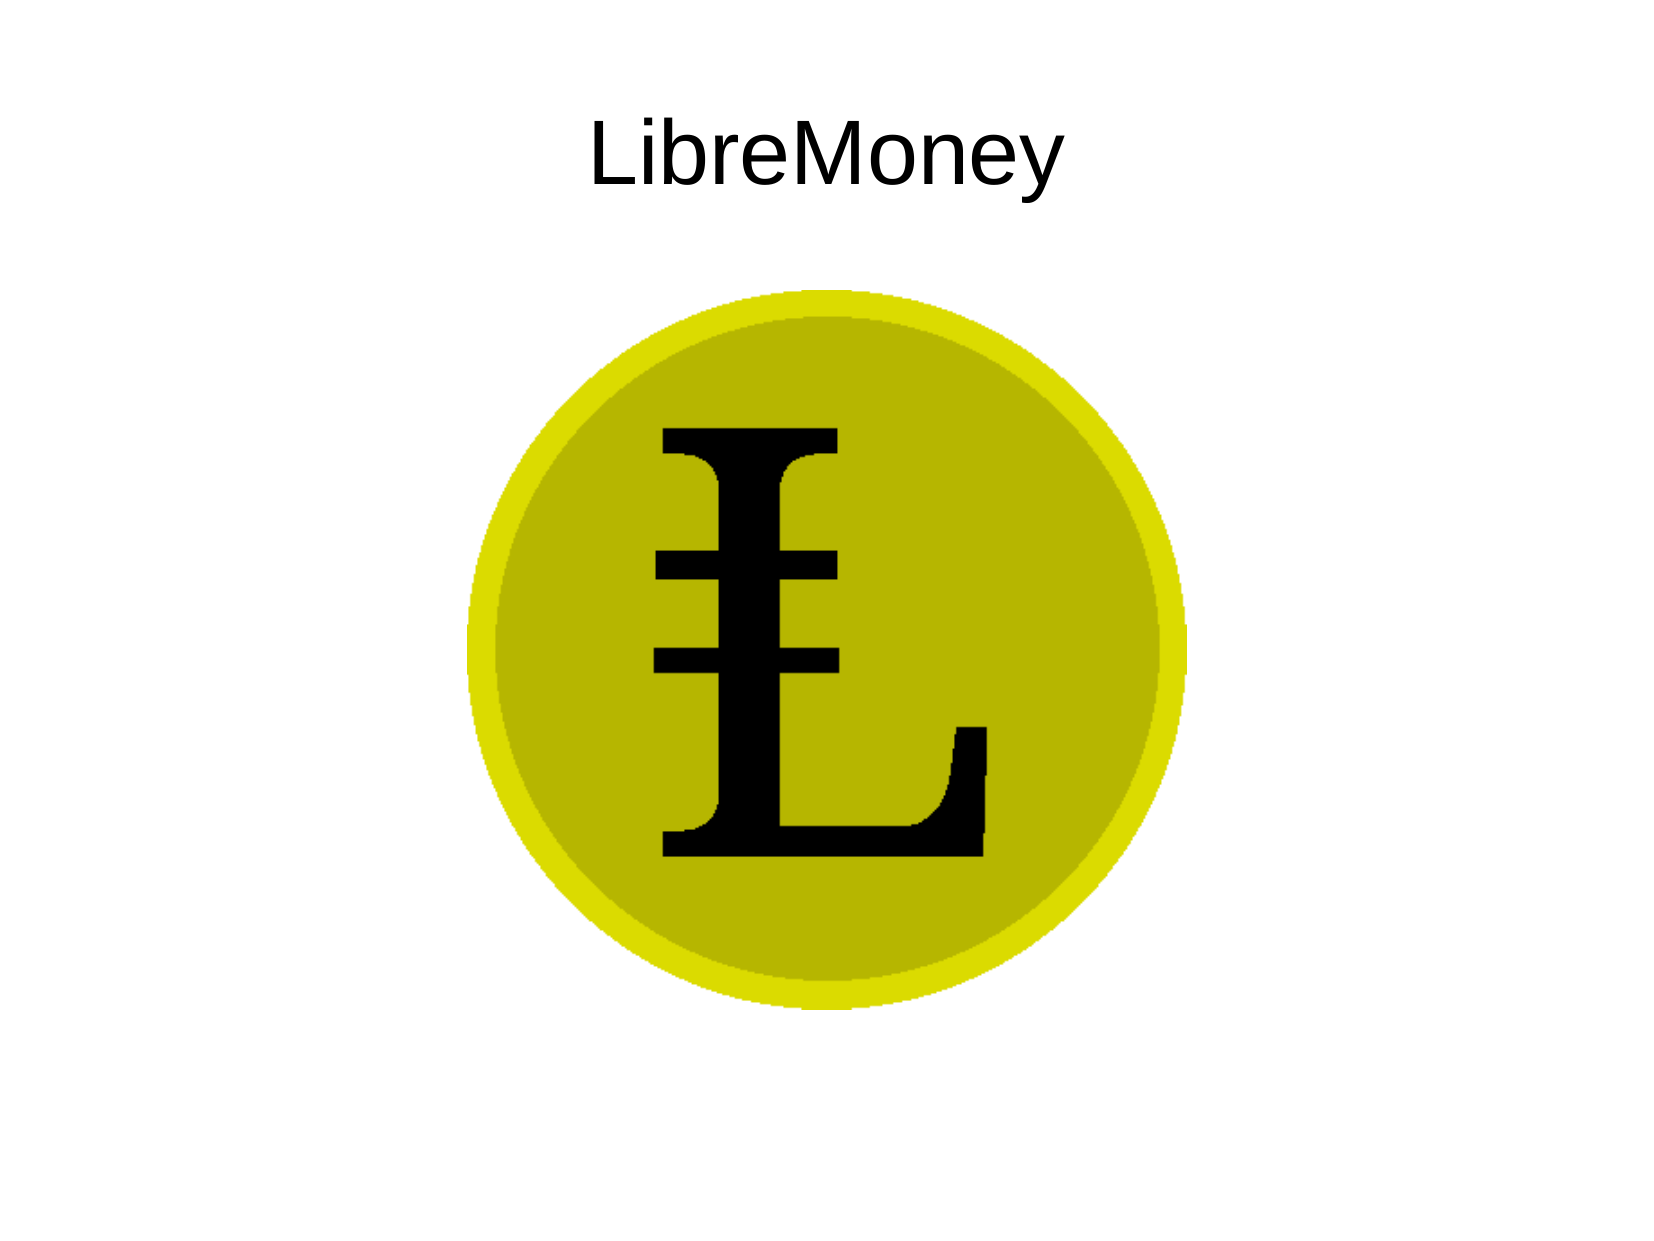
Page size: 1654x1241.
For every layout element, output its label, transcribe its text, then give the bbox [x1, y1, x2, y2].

picture [467, 290, 1187, 1010]
title LibreMoney [82, 49, 1571, 257]
